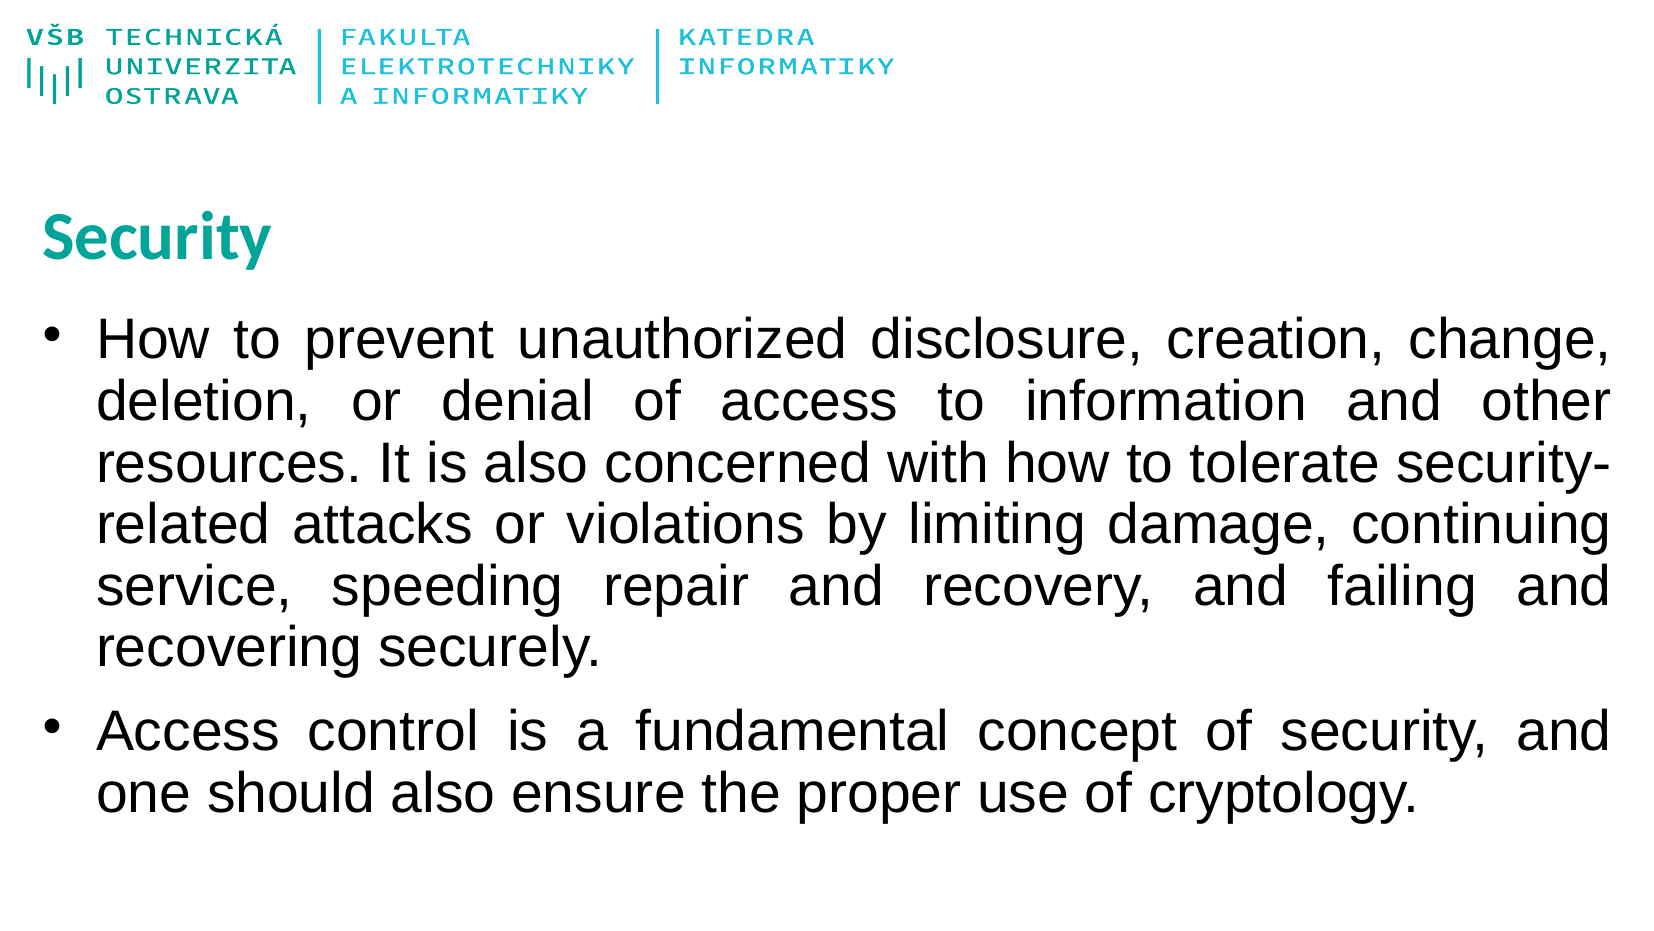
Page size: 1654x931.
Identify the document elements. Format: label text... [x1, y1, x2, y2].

list How to prevent unauthorized disclosure, creation, change, deletion, or denial of access to information and other resources. It is also concerned with how to tolerate security-related attacks or violations by limiting damage, continuing service, speeding repair and recovery, and failing and recovering securely. Access control is a fundamental concept of security, and one should also ensure the proper use of cryptology. [27, 302, 1628, 842]
picture [26, 23, 894, 104]
title Security [27, 142, 1628, 282]
